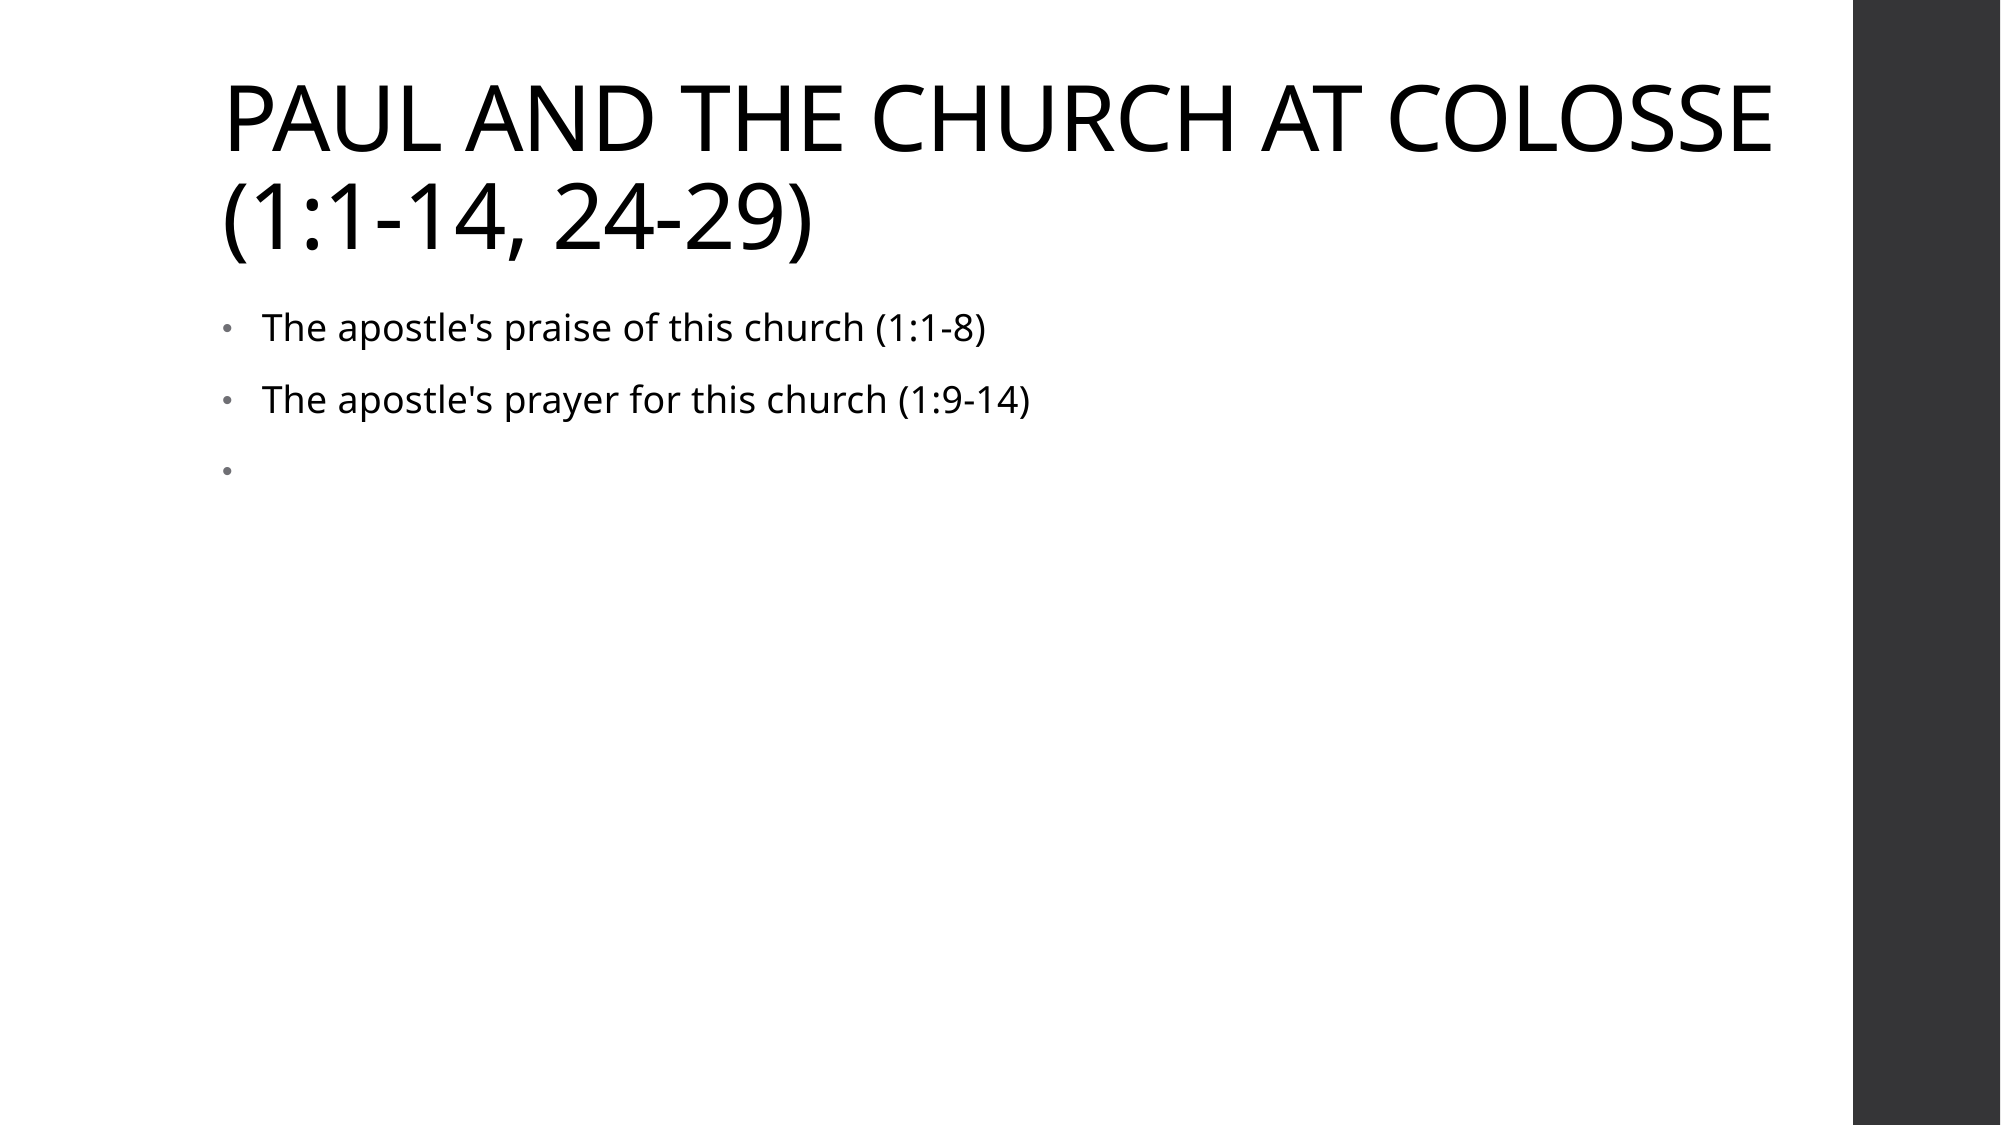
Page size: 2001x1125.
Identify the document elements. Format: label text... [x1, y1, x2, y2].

list The apostle's praise of this church (1:1-8) The apostle's prayer for this church (1:9-14) [206, 299, 1617, 1014]
title PAUL AND THE CHURCH AT COLOSSE (1:1-14, 24-29) [206, 60, 1797, 278]
